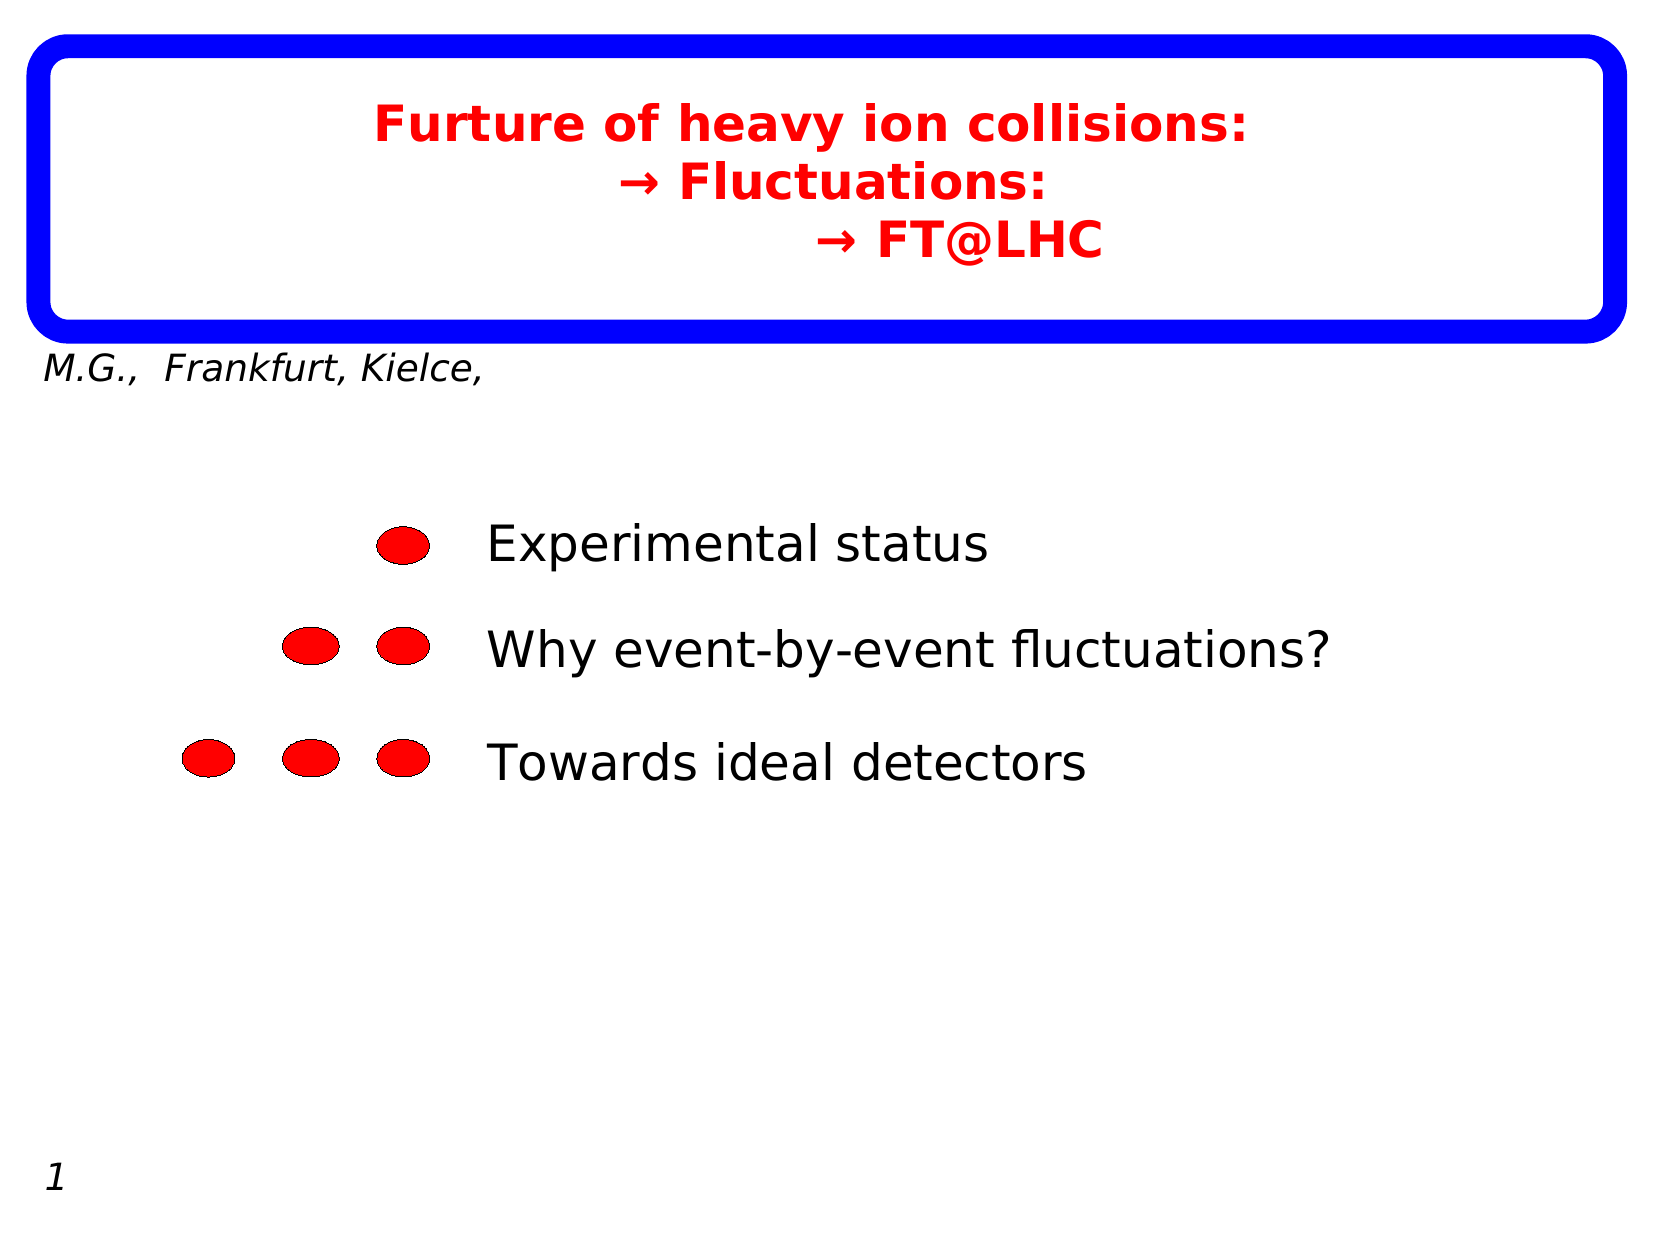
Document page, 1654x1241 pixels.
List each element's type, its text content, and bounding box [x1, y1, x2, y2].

text_box Why event-by-event fluctuations? [486, 621, 1333, 680]
text_box Furture of heavy ion collisions: → Fluctuations: → FT@LHC [356, 94, 1277, 301]
text_box [376, 627, 430, 665]
text_box M.G., Frankfurt, Kielce, [43, 347, 498, 391]
text_box Experimental status [486, 515, 991, 574]
text_box [182, 739, 235, 778]
text_box Towards ideal detectors [487, 734, 1089, 793]
title [133, 59, 1546, 272]
text_box [376, 739, 430, 777]
text_box [282, 627, 340, 665]
text_box [376, 526, 430, 565]
text_box [282, 739, 340, 777]
